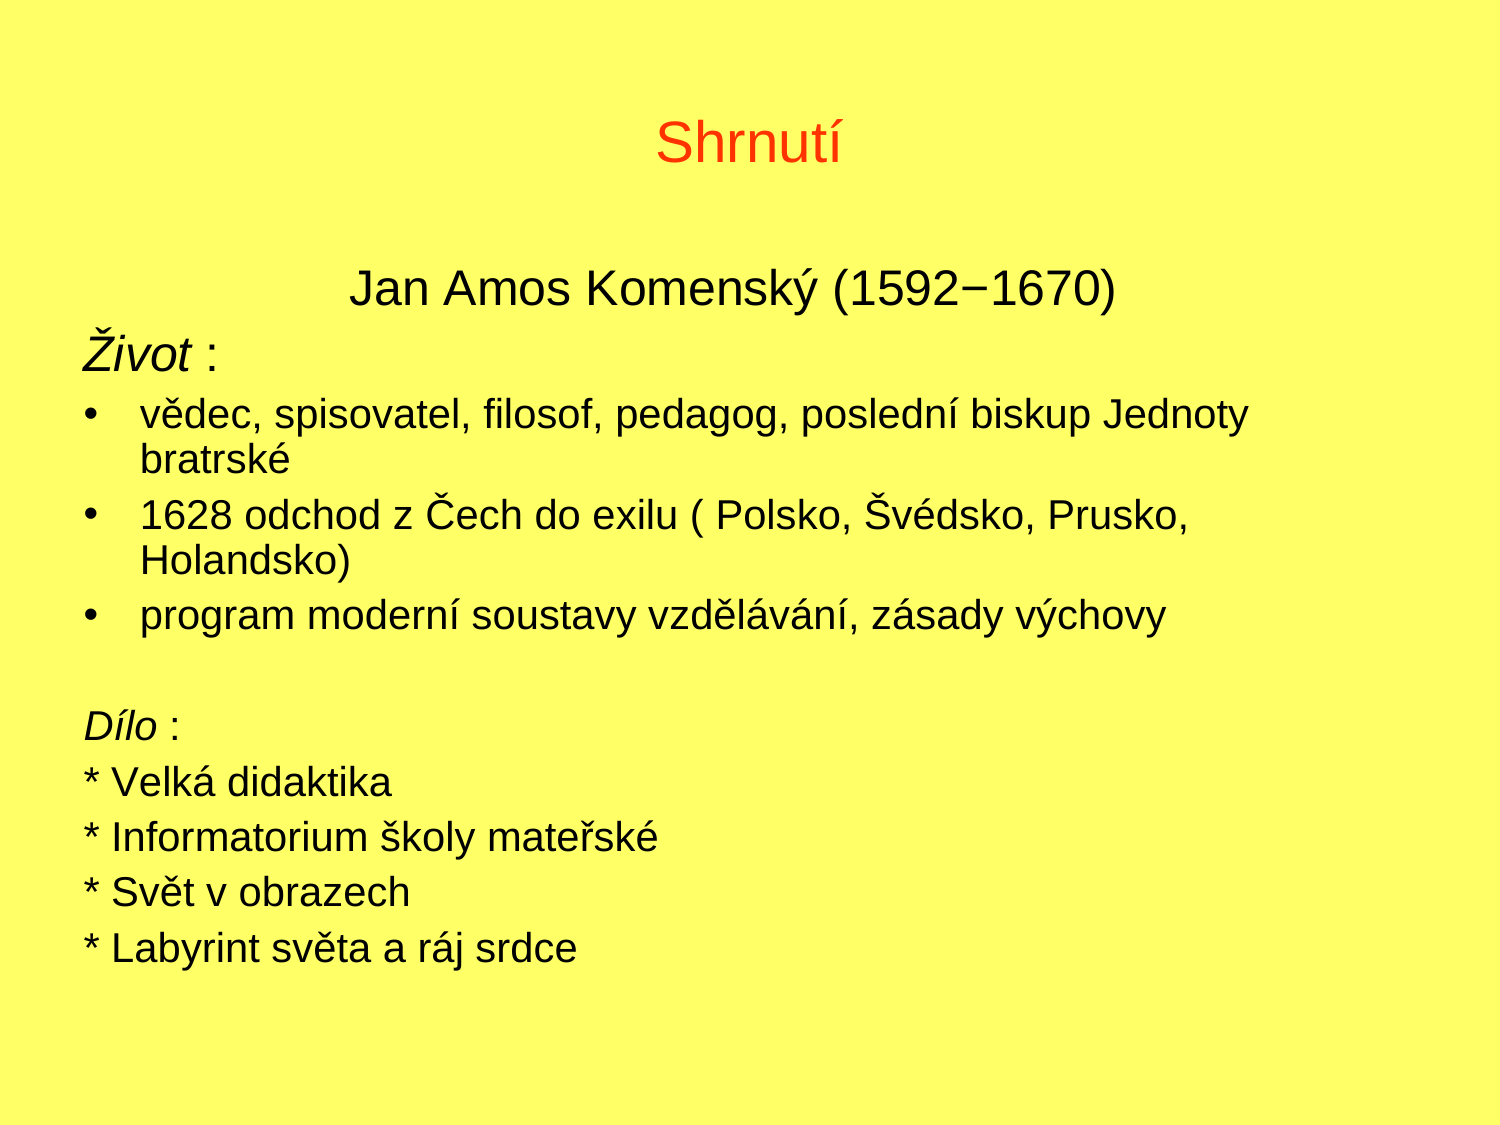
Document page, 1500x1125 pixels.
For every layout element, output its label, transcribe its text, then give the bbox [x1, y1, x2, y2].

title Shrnutí [75, 45, 1426, 233]
list Jan Amos Komenský (1592−1670) Život : vědec, spisovatel, filosof, pedagog, poslední biskup Jednoty bratrské 1628 odchod z Čech do exilu ( Polsko, Švédsko, Prusko, Holandsko) program moderní soustavy vzdělávání, zásady výchovy Dílo : * Velká didaktika * Informatorium školy mateřské * Svět v obrazech * Labyrint světa a ráj srdce [68, 254, 1419, 1092]
